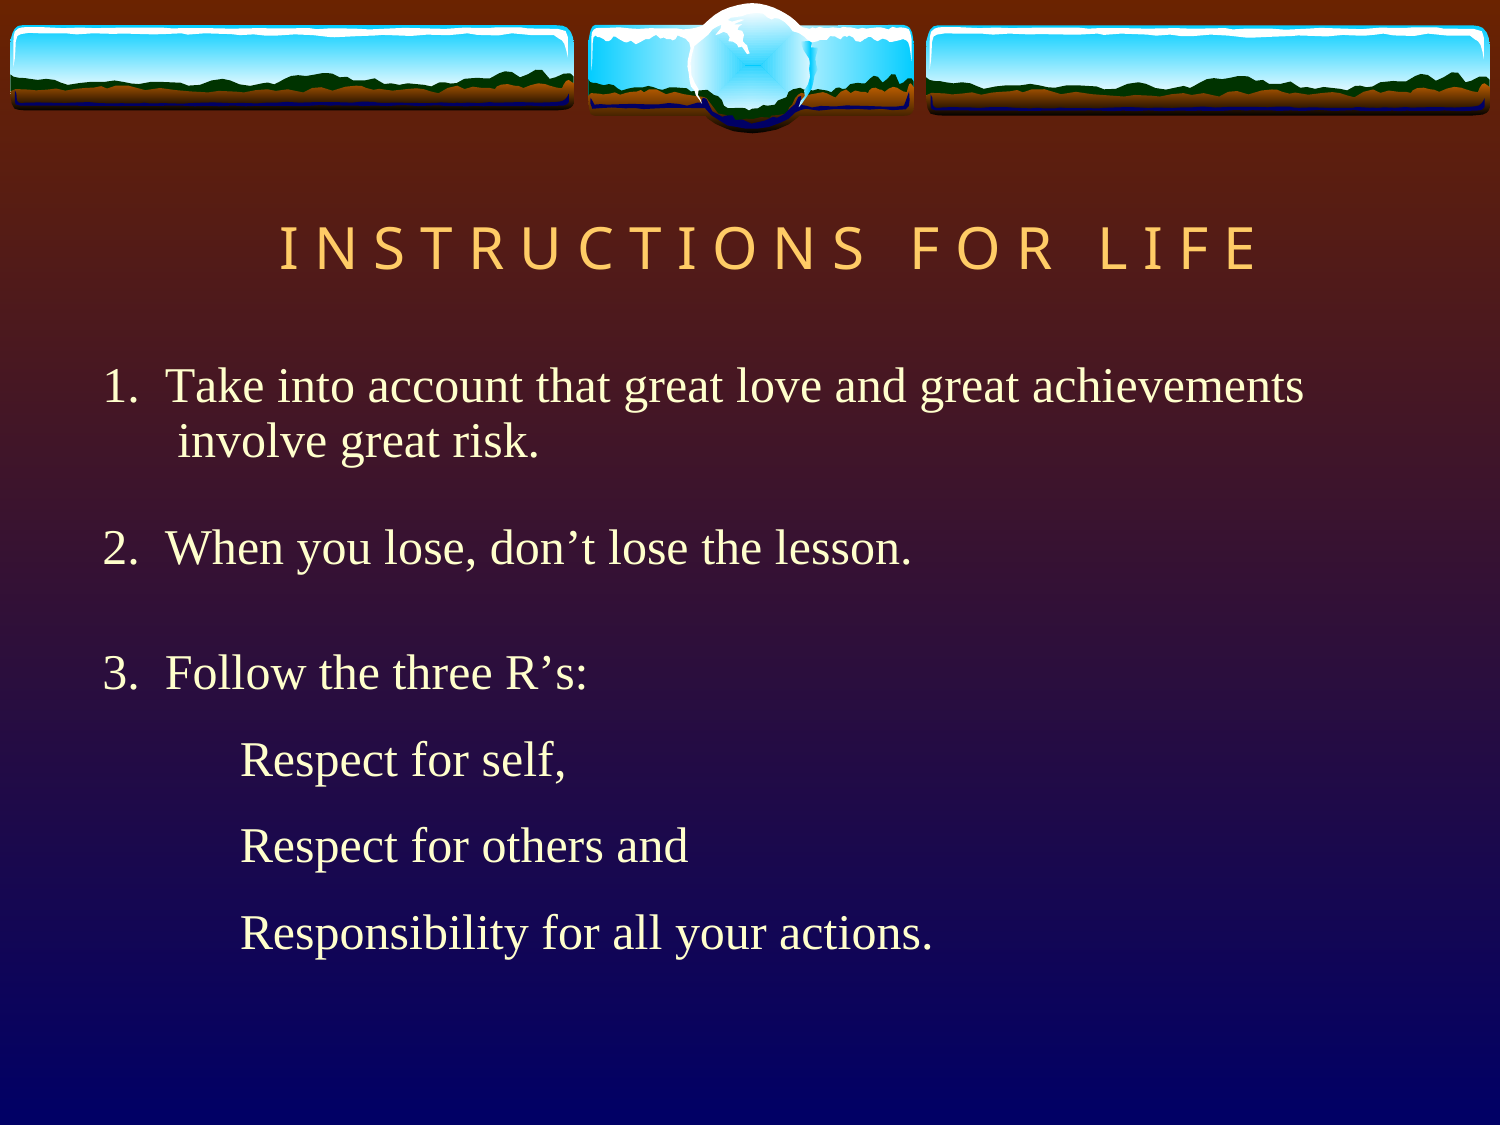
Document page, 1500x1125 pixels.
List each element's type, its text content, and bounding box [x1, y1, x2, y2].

text_box 3. Follow the three R’s: Respect for self, Respect for others and Responsibility for all your actions. [74, 637, 1401, 968]
text_box I N S T R U C T I O N S F O R L I F E [87, 199, 1450, 295]
text_box 2. When you lose, don’t lose the lesson. [87, 512, 1338, 584]
text_box 1. Take into account that great love and great achievements involve great risk. [87, 349, 1375, 476]
